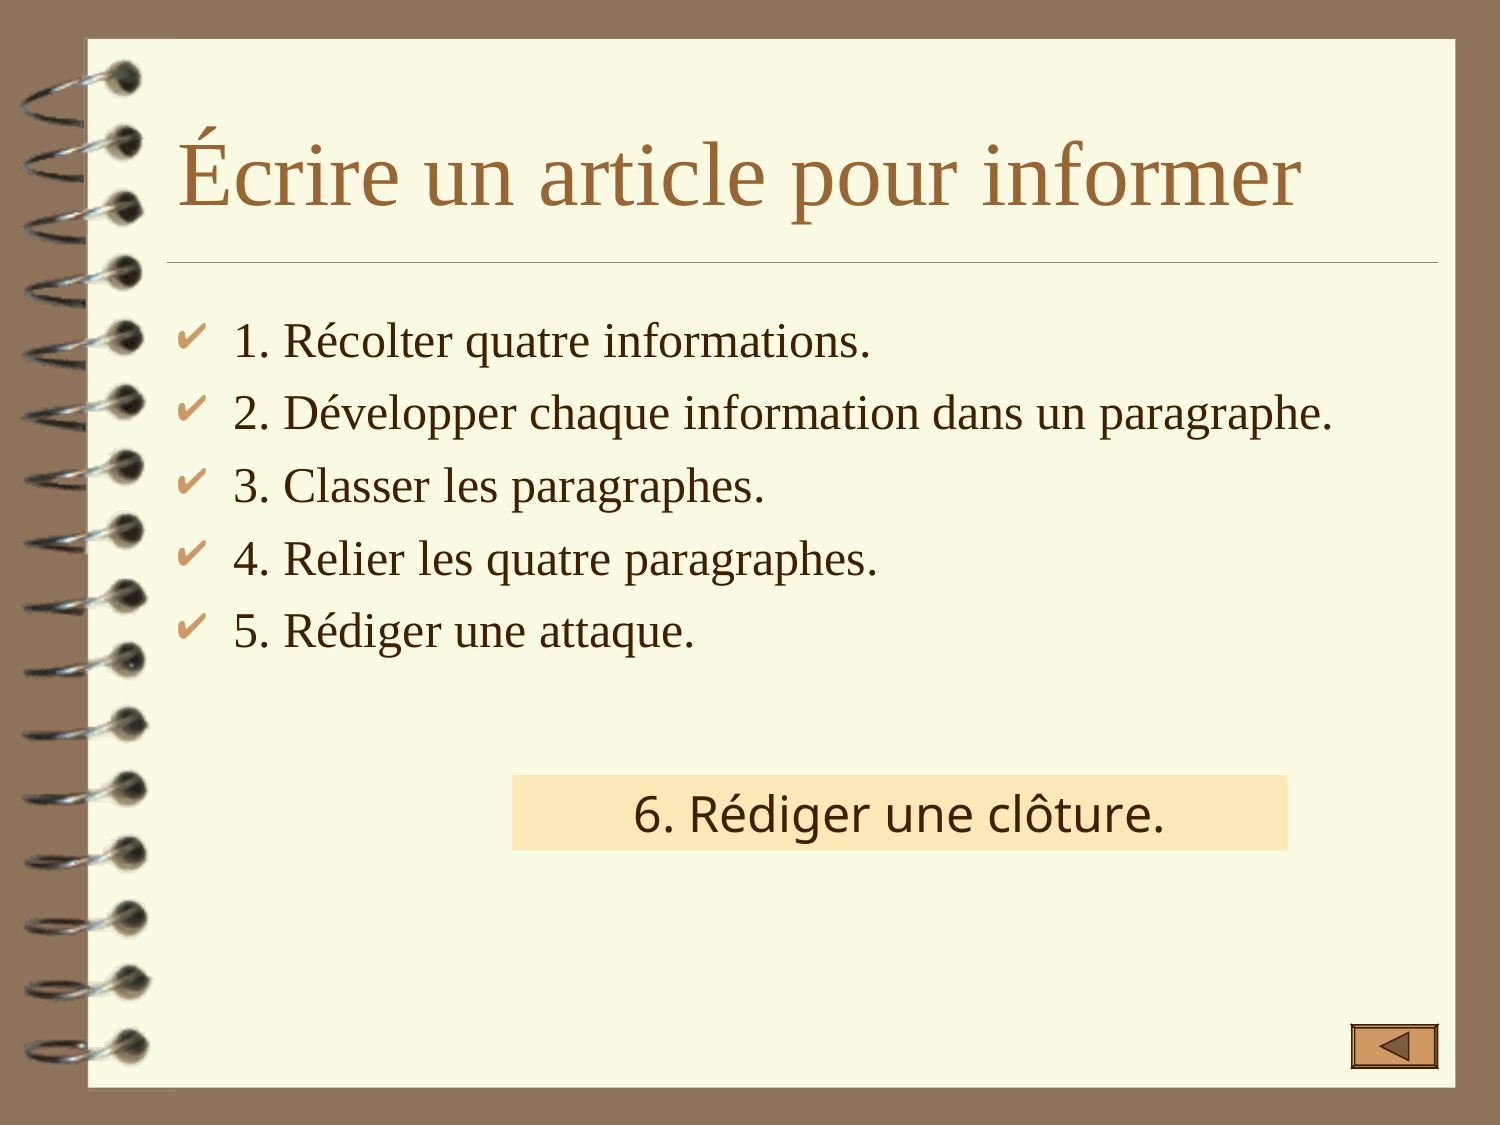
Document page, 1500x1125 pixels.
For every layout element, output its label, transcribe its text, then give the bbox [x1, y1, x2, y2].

title Écrire un article pour informer [162, 74, 1438, 263]
text_box [1353, 1024, 1438, 1068]
picture [0, 0, 175, 1125]
list 1. Récolter quatre informations. 2. Développer chaque information dans un paragraphe. 3. Classer les paragraphes. 4. Relier les quatre paragraphes. 5. Rédiger une attaque. [162, 299, 1438, 725]
text_box 6. Rédiger une clôture. [512, 774, 1288, 851]
